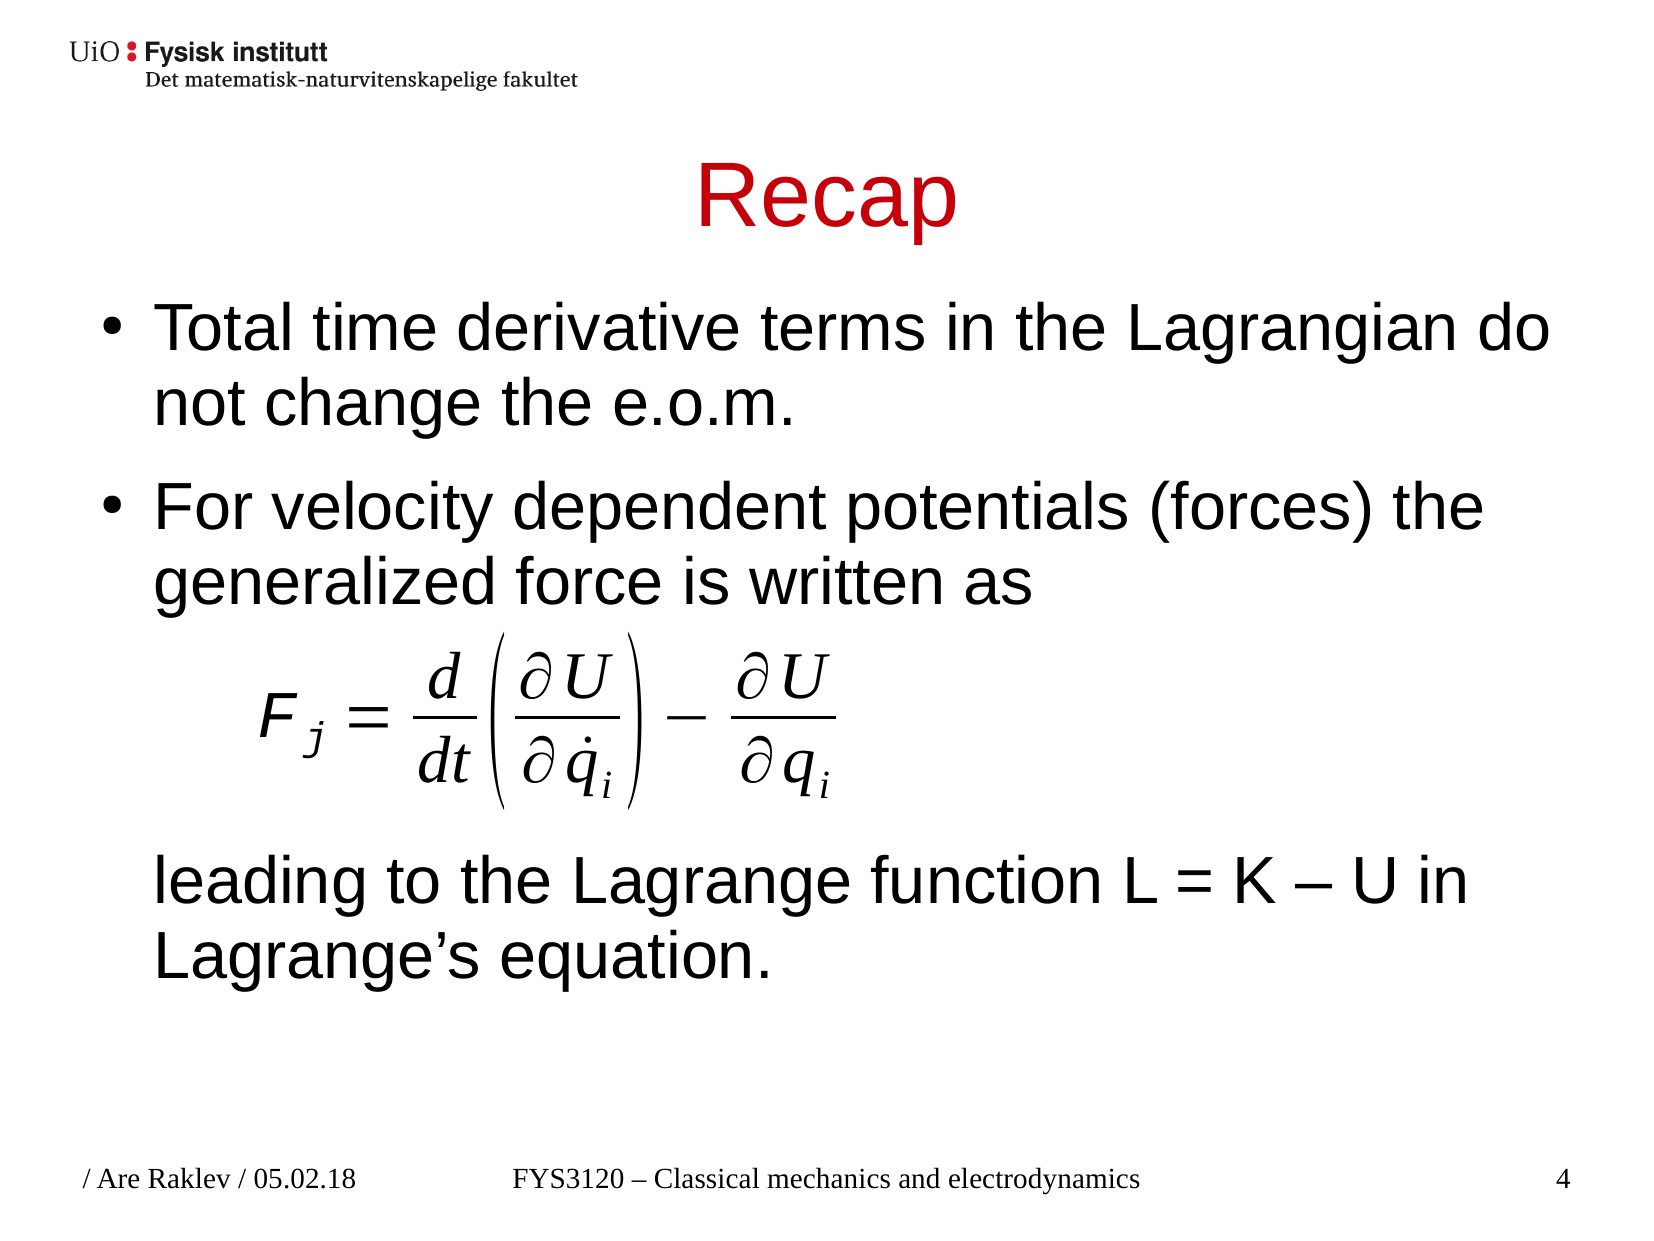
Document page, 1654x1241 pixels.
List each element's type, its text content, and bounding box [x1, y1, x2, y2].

picture [68, 37, 581, 93]
list Total time derivative terms in the Lagrangian do not change the e.o.m. For velocity dependent potentials (forces) the generalized force is written as leading to the Lagrange function L = K – U in Lagrange’s equation. [82, 290, 1571, 1137]
chart [250, 629, 847, 816]
title Recap [82, 90, 1571, 290]
